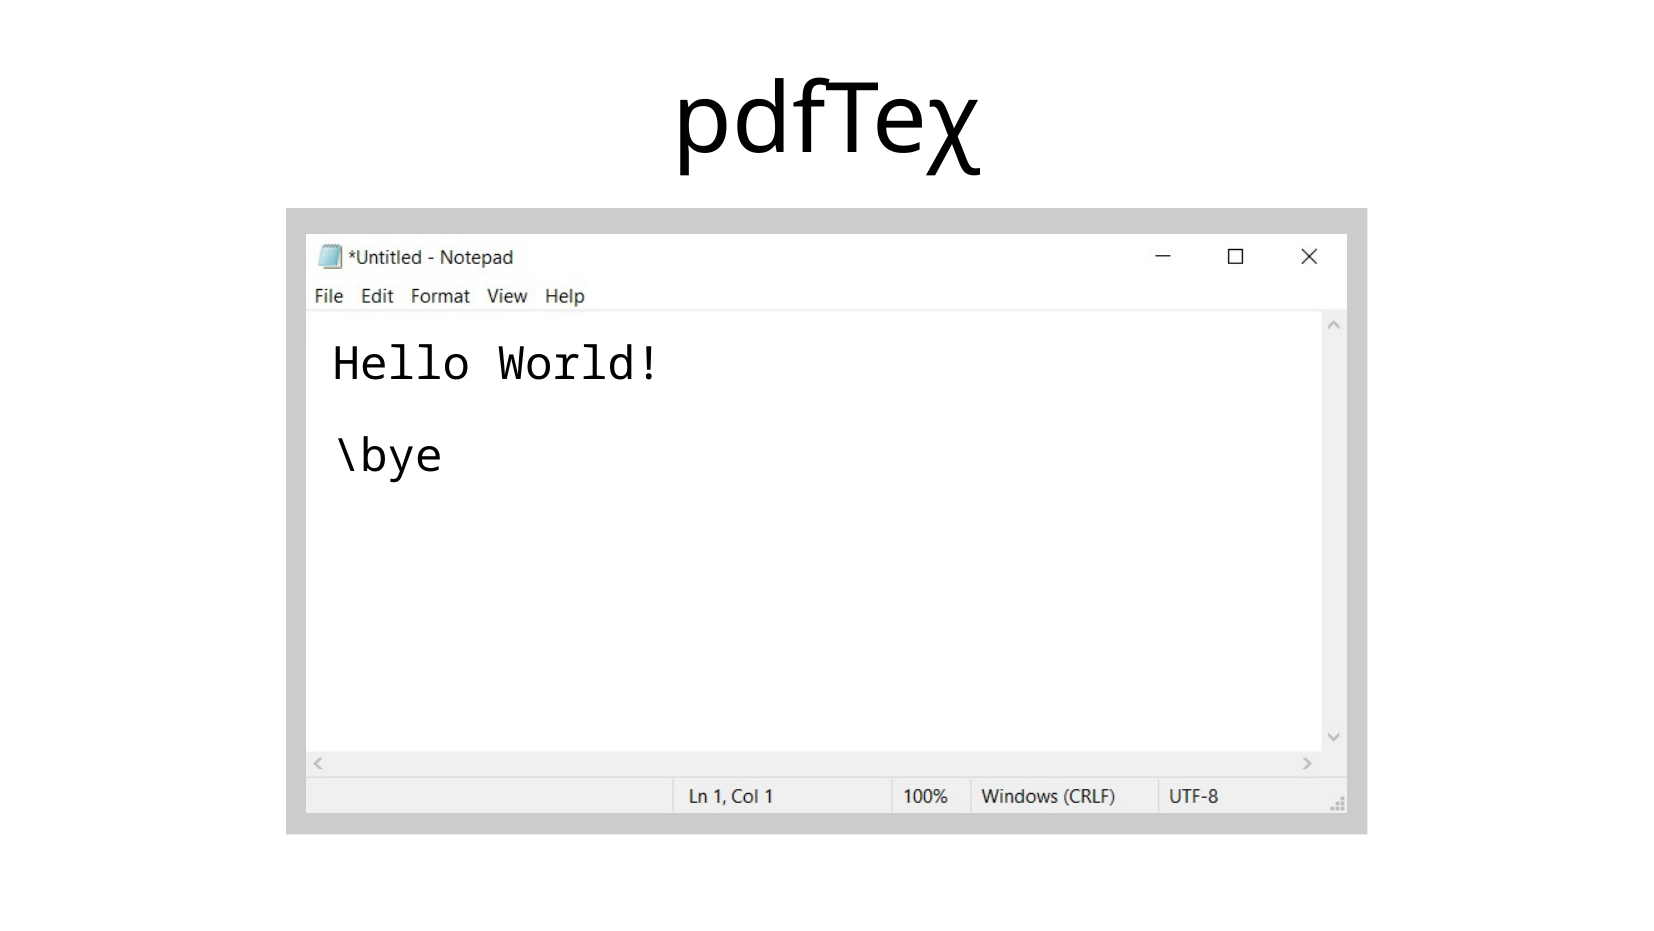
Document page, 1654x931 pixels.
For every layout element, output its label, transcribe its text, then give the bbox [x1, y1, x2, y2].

list Hello World! \bye [332, 330, 983, 528]
text_box [286, 208, 1368, 835]
picture [306, 234, 1347, 813]
title pdfTeχ [82, 37, 1571, 193]
